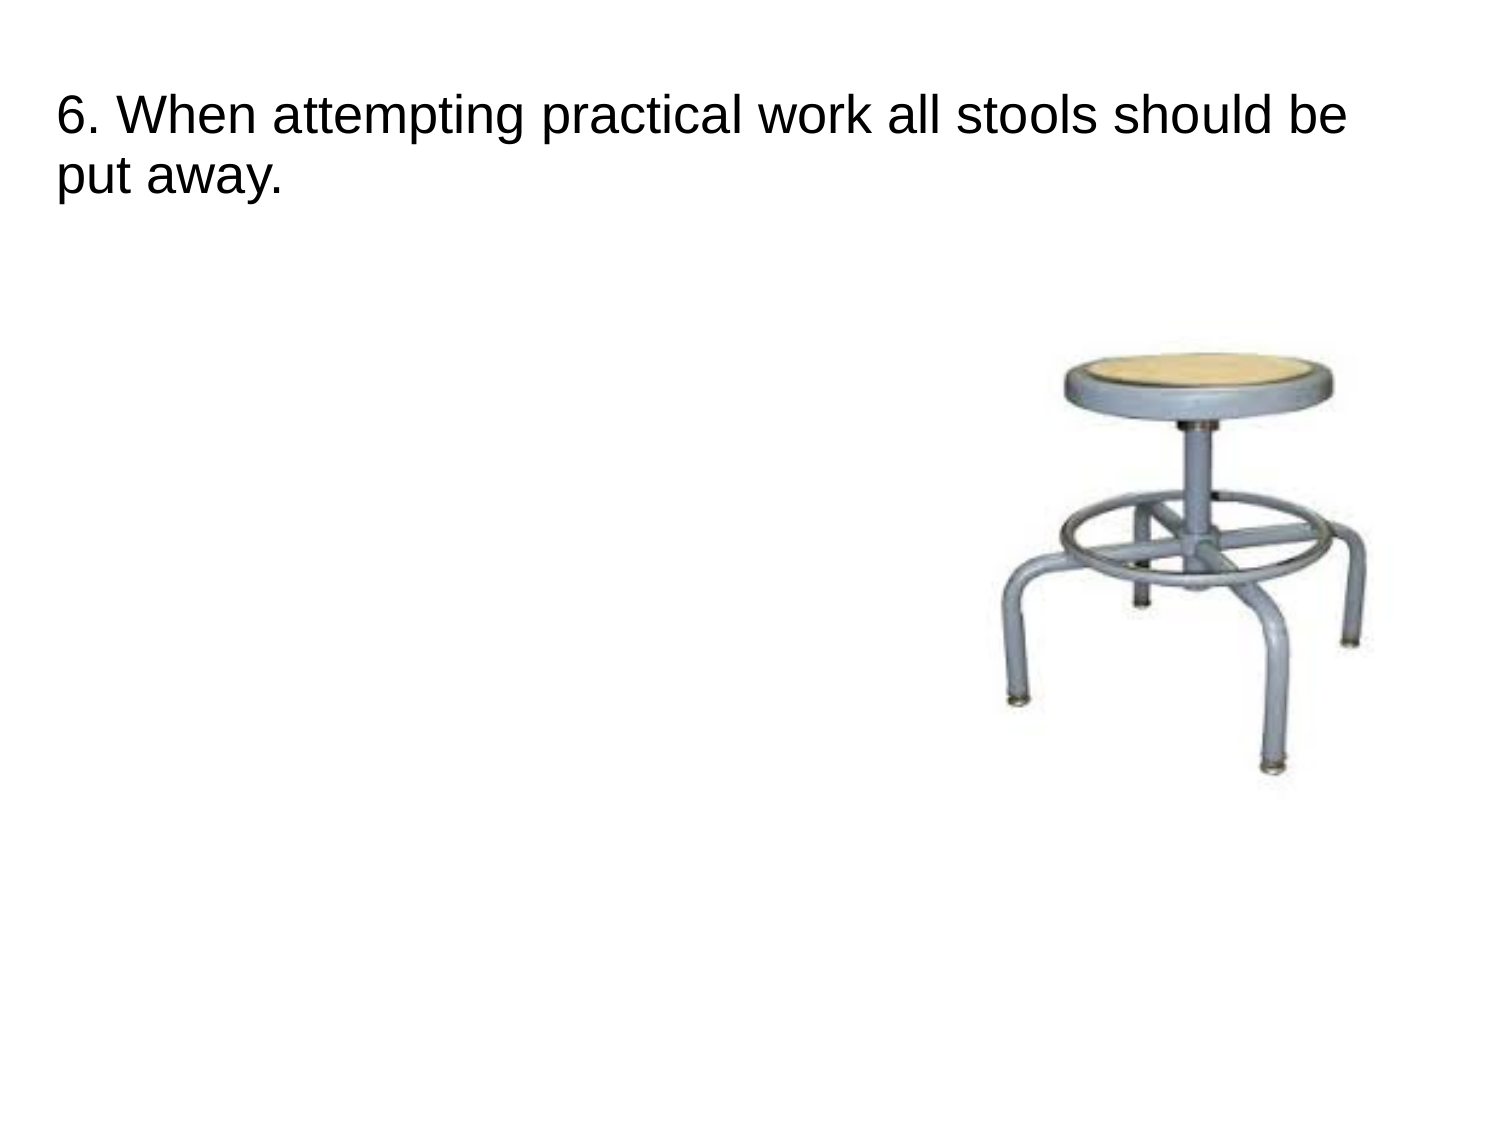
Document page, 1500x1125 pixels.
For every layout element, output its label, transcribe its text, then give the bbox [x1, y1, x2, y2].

picture [968, 318, 1406, 800]
text_box 6. When attempting practical work all stools should be put away. [41, 76, 1453, 213]
